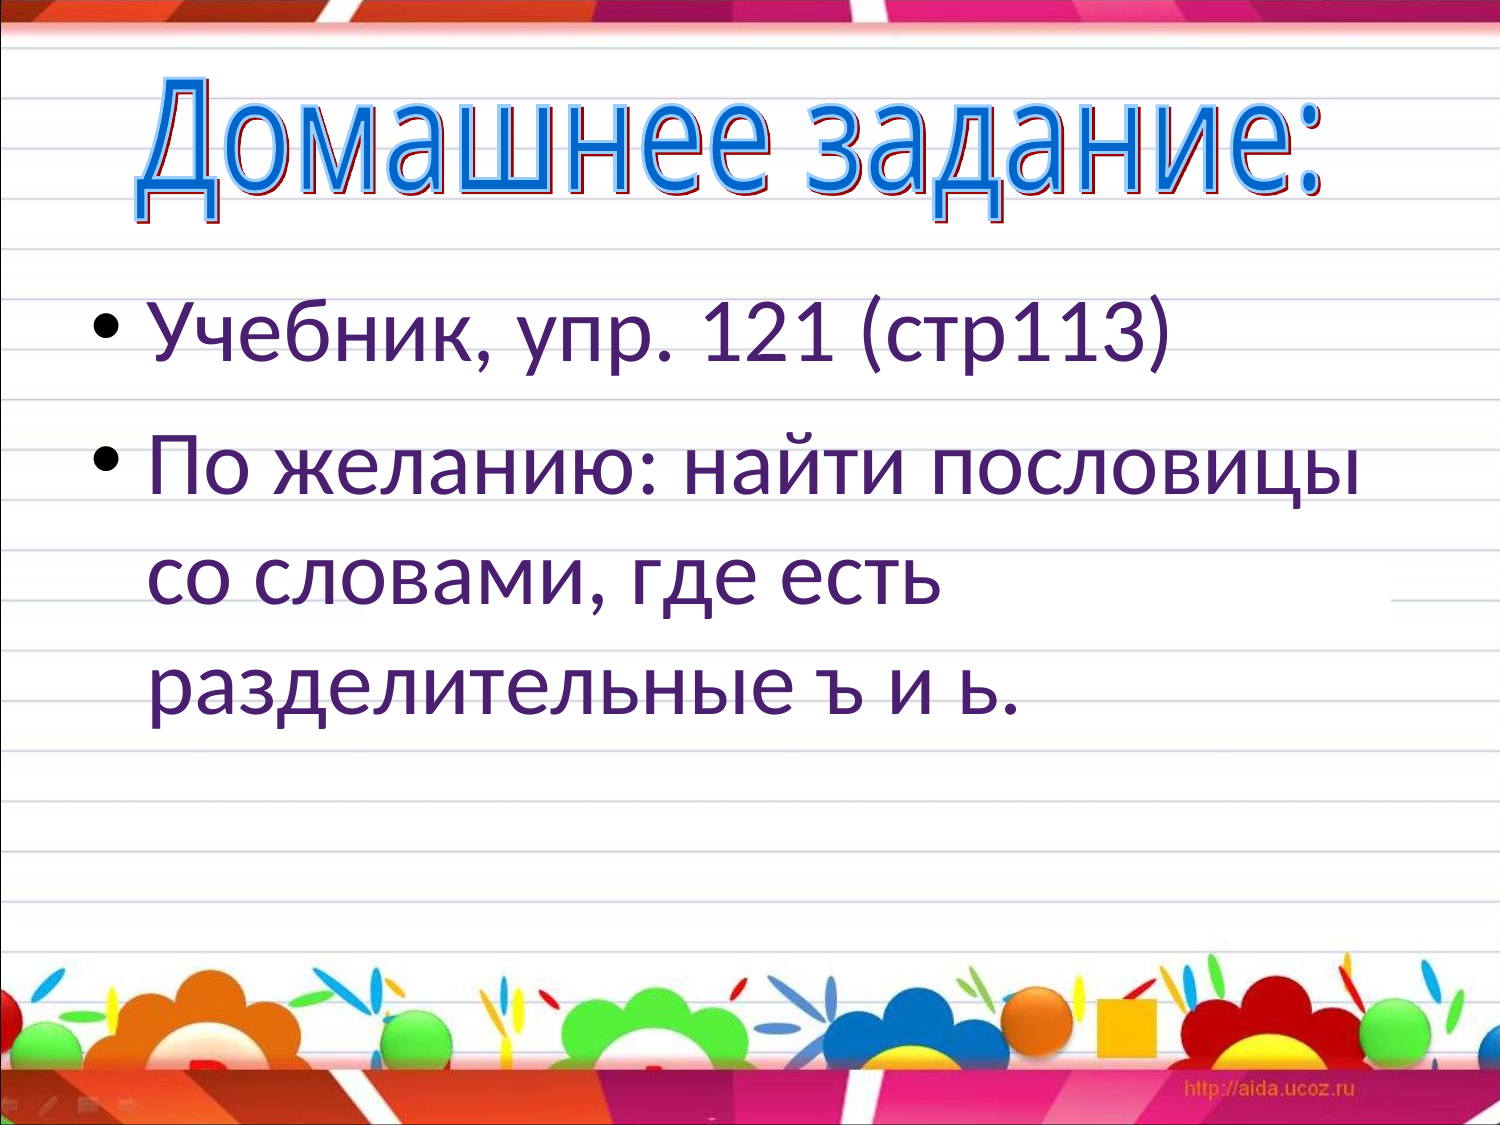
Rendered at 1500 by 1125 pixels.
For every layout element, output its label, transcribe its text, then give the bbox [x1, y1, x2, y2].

picture [0, 0, 1500, 1125]
text_box Домашнее задание: [808, 104, 859, 192]
text_box Домашнее задание: [642, 104, 699, 192]
text_box Домашнее задание: [933, 106, 1000, 220]
text_box Домашнее задание: [1157, 106, 1215, 191]
text_box Учебник, упр. 121 (стр113) По желанию: найти пословицы со словами, где есть разделительные ъ и ь. [75, 262, 1426, 1005]
text_box Домашнее задание: [460, 106, 549, 191]
text_box Домашнее задание: [387, 104, 441, 192]
text_box Домашнее задание: [225, 104, 286, 192]
text_box Домашнее задание: [1301, 103, 1317, 126]
text_box Домашнее задание: [1007, 104, 1060, 192]
text_box Домашнее задание: [1080, 106, 1137, 191]
text_box Домашнее задание: [1301, 171, 1317, 193]
text_box Домашнее задание: [1231, 104, 1287, 192]
text_box Домашнее задание: [302, 106, 372, 191]
text_box Домашнее задание: [135, 78, 216, 220]
text_box Домашнее задание: [711, 104, 767, 192]
text_box Домашнее задание: [569, 106, 626, 191]
text_box Домашнее задание: [869, 104, 922, 192]
